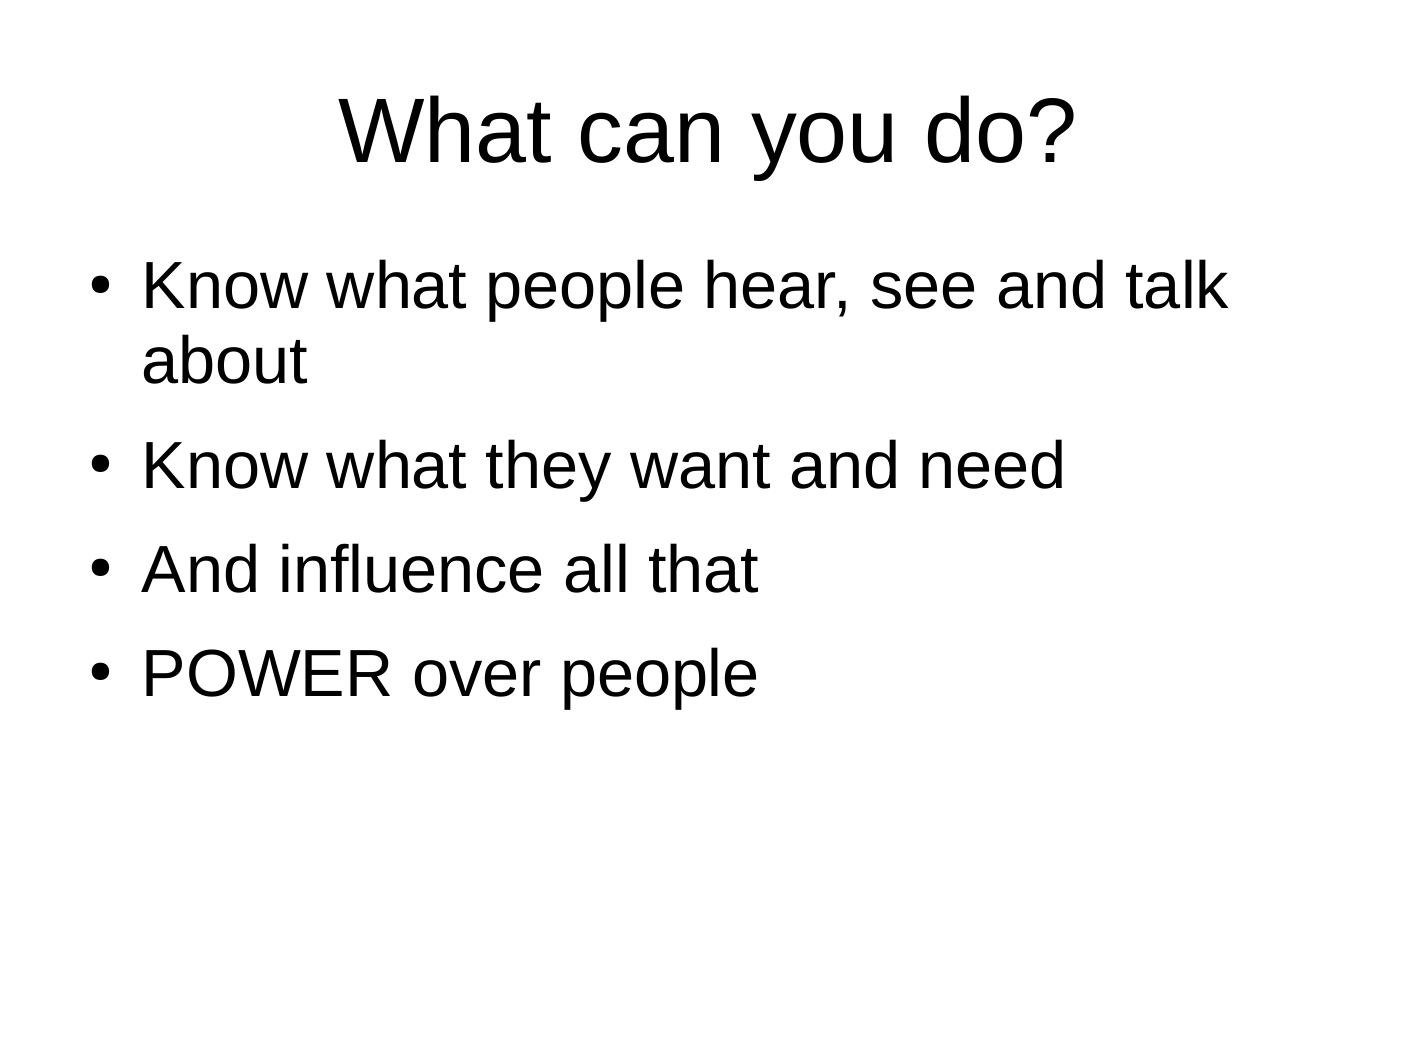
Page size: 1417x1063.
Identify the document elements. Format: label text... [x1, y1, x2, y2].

title What can you do? [70, 42, 1346, 220]
list Know what people hear, see and talk about Know what they want and need And influence all that POWER over people [70, 248, 1346, 865]
